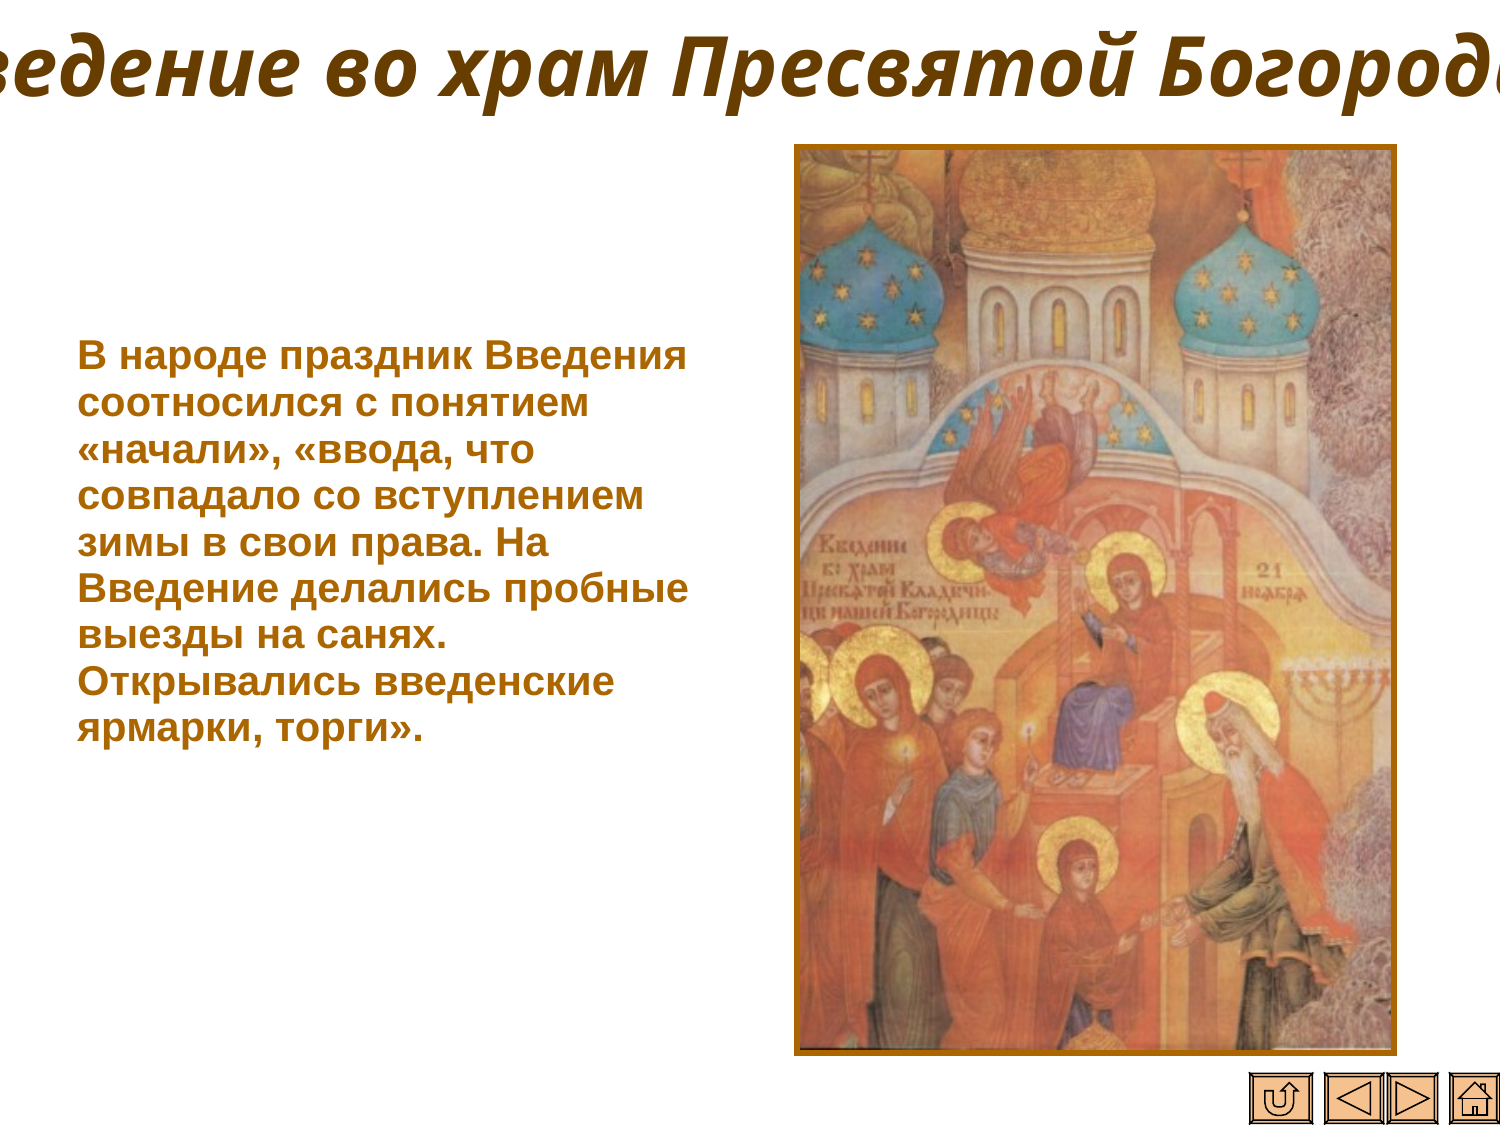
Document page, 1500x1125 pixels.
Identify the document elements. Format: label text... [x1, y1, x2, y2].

text_box Введение во храм Пресвятой Богородицы [149, 0, 1425, 138]
text_box [1324, 1073, 1384, 1124]
text_box [1449, 1073, 1500, 1124]
text_box [1249, 1073, 1313, 1124]
picture [800, 149, 1392, 1050]
text_box [1387, 1073, 1438, 1124]
text_box В народе праздник Введения соотносился с понятием «начали», «ввода, что совпадало со вступлением зимы в свои права. На Введение делались пробные выезды на санях. Открывались введенские ярмарки, торги». [62, 324, 738, 759]
